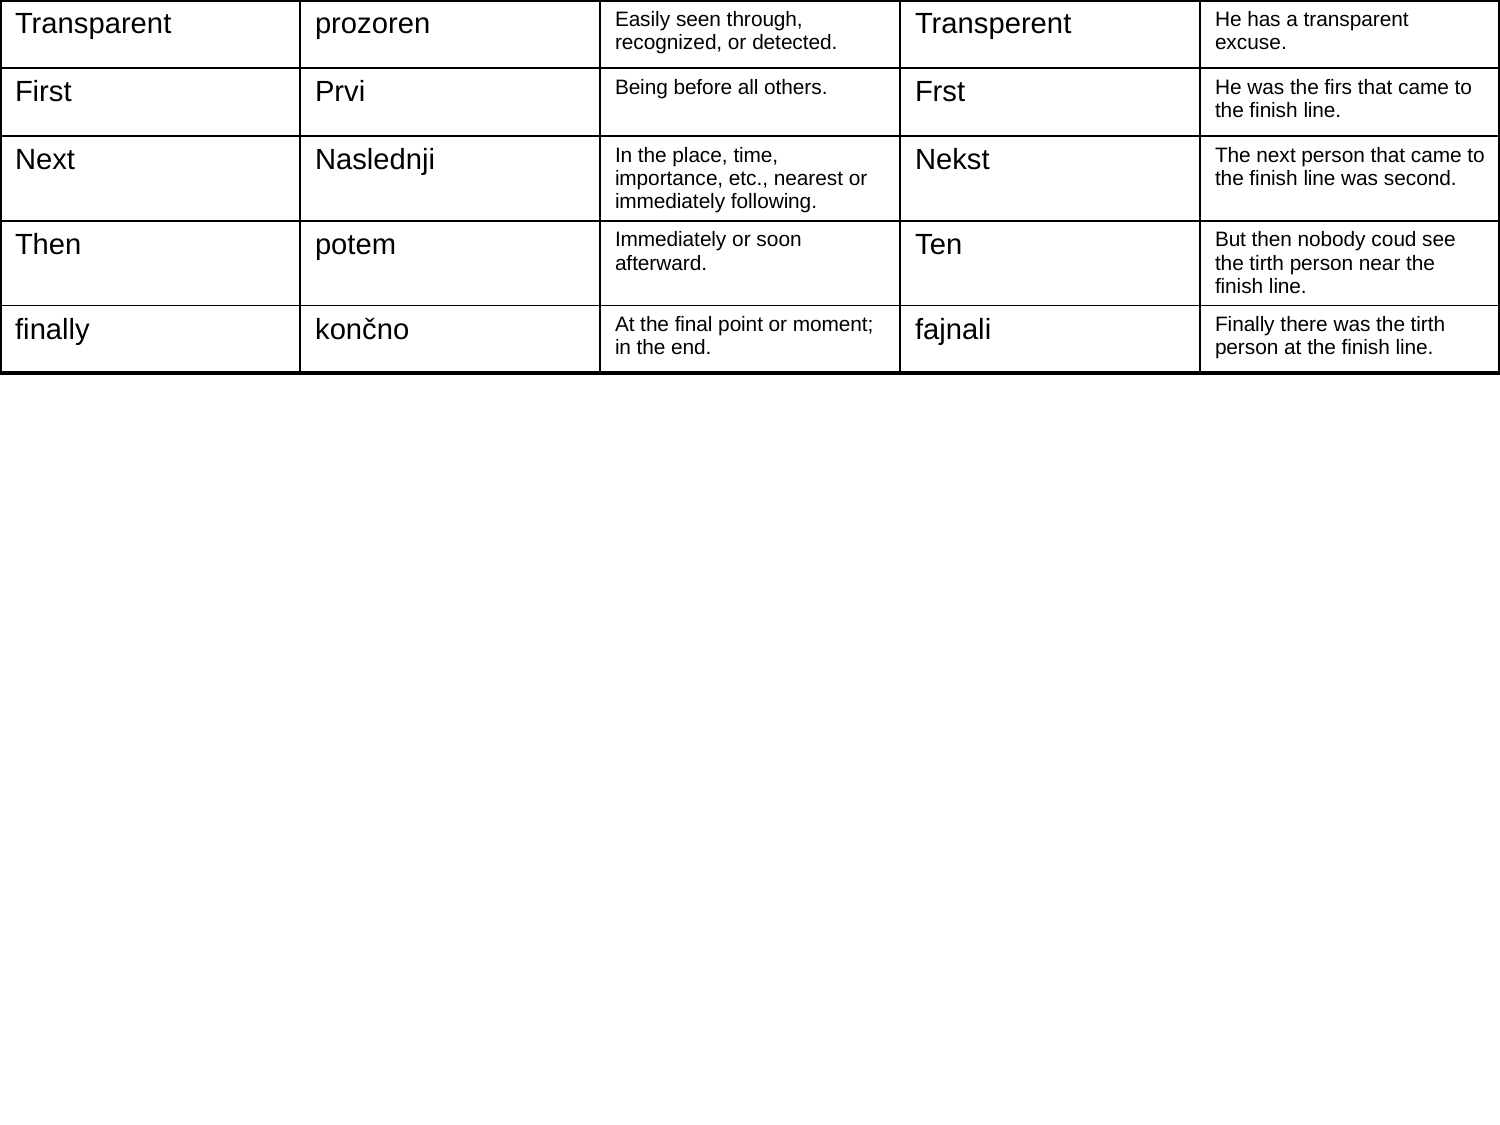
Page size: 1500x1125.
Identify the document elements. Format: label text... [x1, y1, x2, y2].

table_cell potem [301, 222, 599, 305]
table_header Transparent [2, 2, 299, 67]
table_cell At the final point or moment; in the end. [601, 306, 899, 371]
table_cell Being before all others. [601, 69, 899, 135]
table_cell Naslednji [301, 137, 599, 220]
table_cell končno [301, 306, 599, 371]
table_cell Immediately or soon afterward. [601, 222, 899, 305]
table_cell fajnali [901, 306, 1199, 371]
table_cell Prvi [301, 69, 599, 135]
table_cell First [2, 69, 299, 135]
table_cell He was the firs that came to the finish line. [1201, 69, 1498, 135]
table_cell Nekst [901, 137, 1199, 220]
table_cell finally [2, 306, 299, 371]
table_cell In the place, time, importance, etc., nearest or immediately following. [601, 137, 899, 220]
table_cell But then nobody coud see the tirth person near the finish line. [1201, 222, 1498, 305]
table_cell Next [2, 137, 299, 220]
table_cell The next person that came to the finish line was second. [1201, 137, 1498, 220]
table_cell Ten [901, 222, 1199, 305]
table_header He has a transparent excuse. [1201, 2, 1498, 67]
table_cell Frst [901, 69, 1199, 135]
table_header Transperent [901, 2, 1199, 67]
table_header prozoren [301, 2, 599, 67]
table_header Easily seen through, recognized, or detected. [601, 2, 899, 67]
table_cell Finally there was the tirth person at the finish line. [1201, 306, 1498, 371]
table_cell Then [2, 222, 299, 305]
